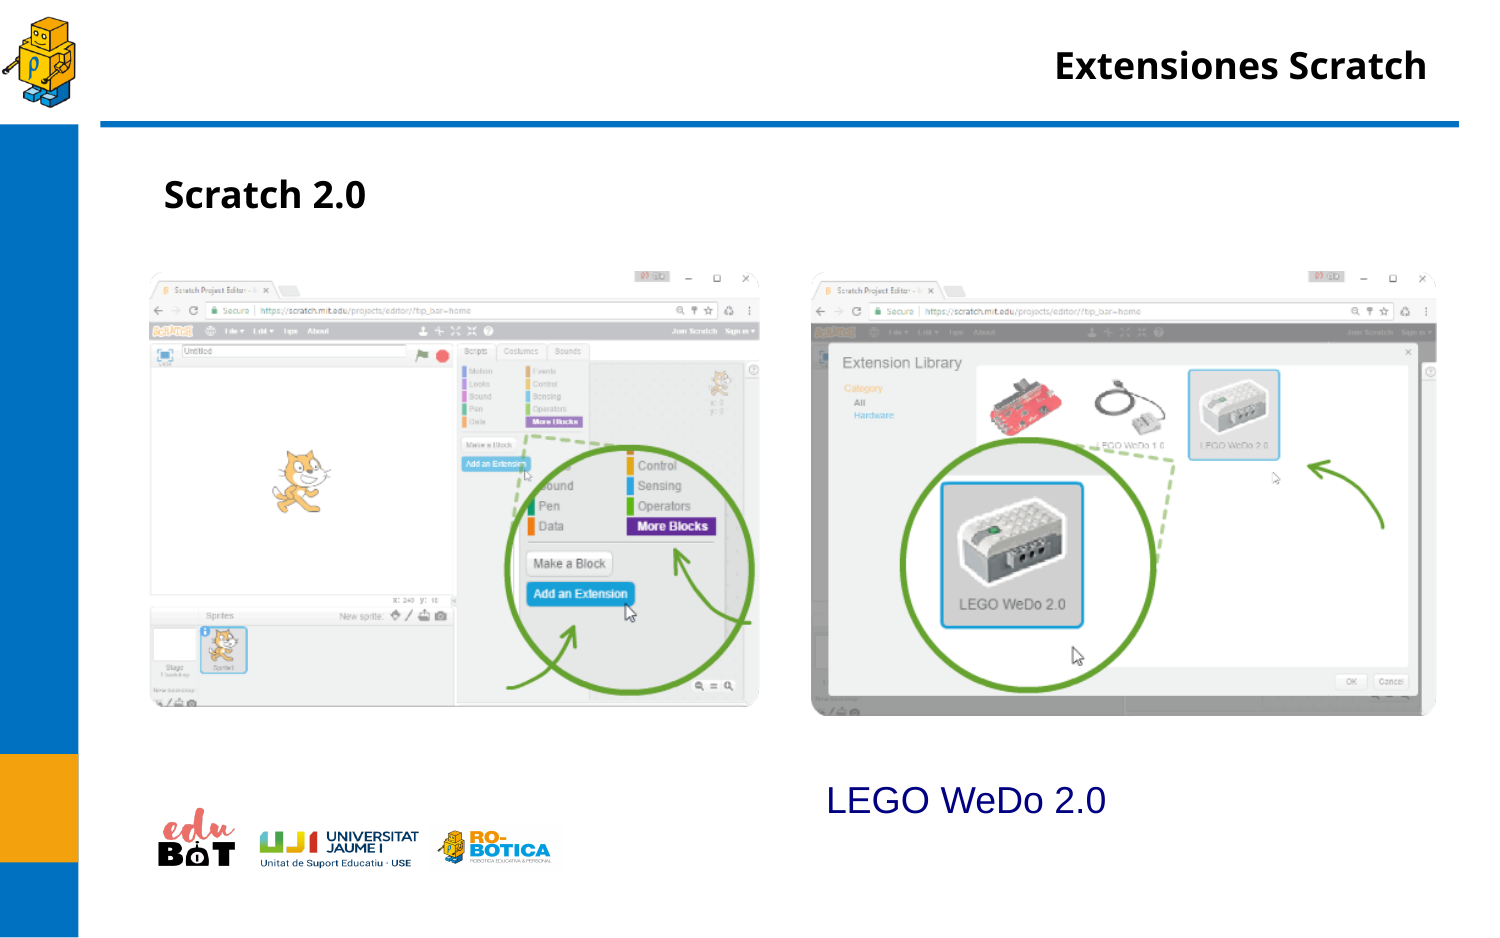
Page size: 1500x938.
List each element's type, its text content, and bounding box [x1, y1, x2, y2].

text_box LEGO WeDo 2.0 [811, 761, 1263, 834]
picture [149, 799, 243, 876]
picture [251, 824, 562, 872]
text_box Extensiones Scratch [1039, 27, 1489, 98]
text_box Scratch 2.0 [149, 155, 414, 226]
picture [149, 271, 760, 707]
picture [811, 271, 1437, 717]
picture [0, 15, 80, 110]
